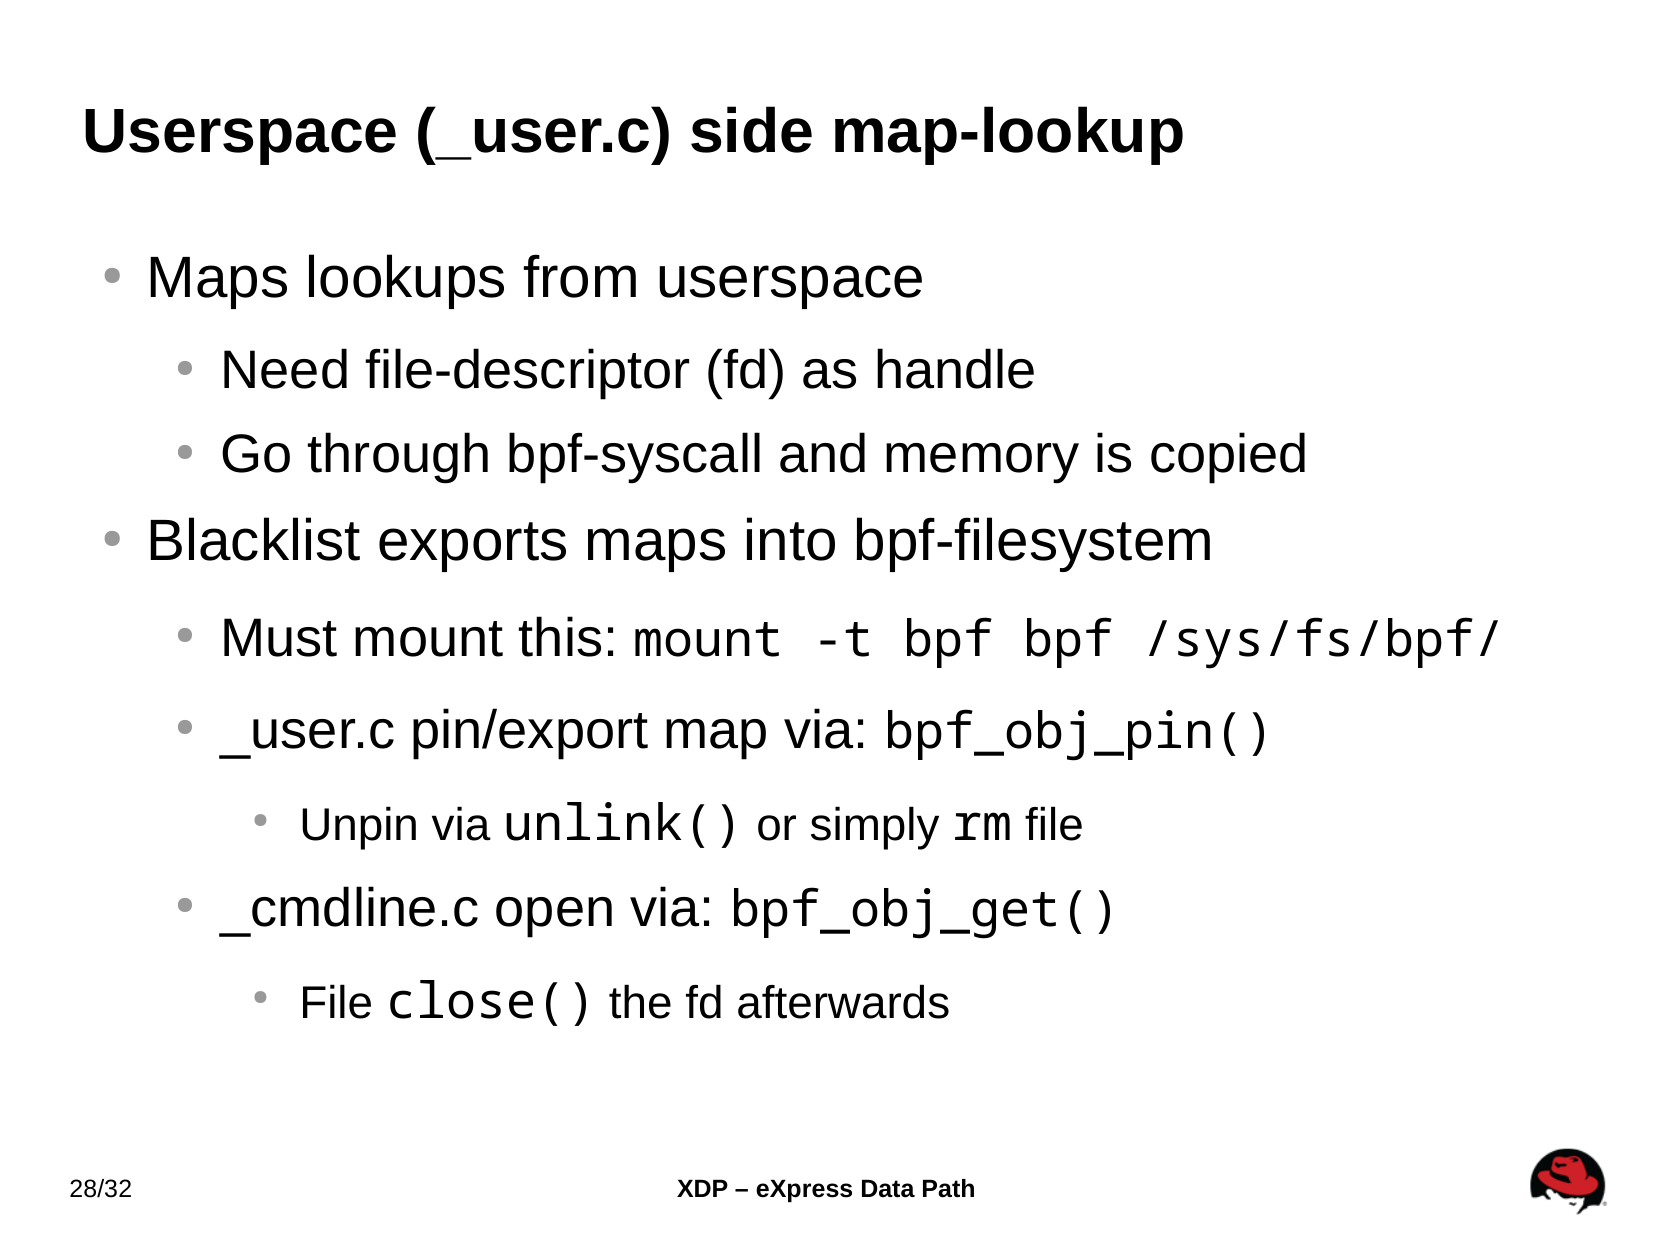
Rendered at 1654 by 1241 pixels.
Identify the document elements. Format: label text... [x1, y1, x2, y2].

title Userspace (_user.c) side map-lookup [82, 37, 1571, 226]
list Maps lookups from userspace Need file-descriptor (fd) as handle Go through bpf-syscall and memory is copied Blacklist exports maps into bpf-filesystem Must mount this: mount -t bpf bpf /sys/fs/bpf/ _user.c pin/export map via: bpf_obj_pin() Unpin via unlink() or simply rm file _cmdline.c open via: bpf_obj_get() File close() the fd afterwards [86, 244, 1576, 1039]
picture [1529, 1146, 1613, 1224]
